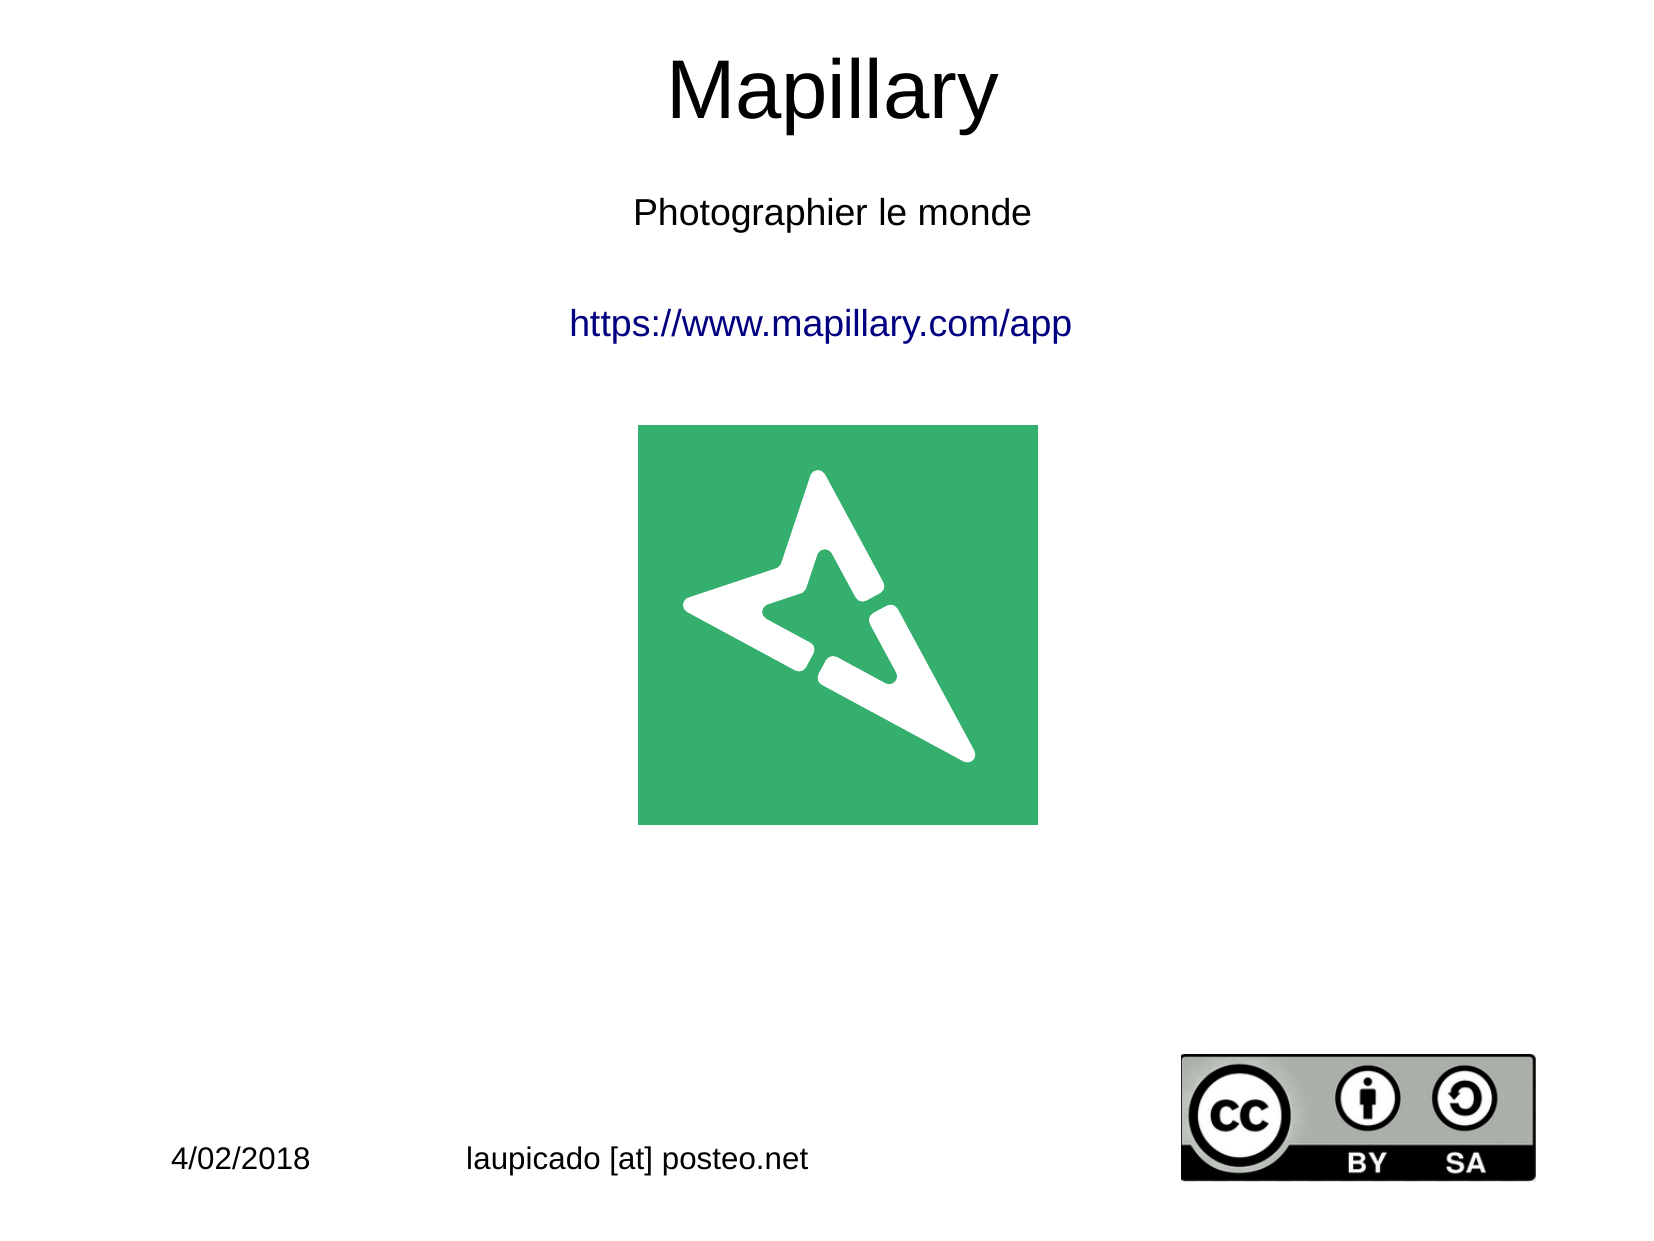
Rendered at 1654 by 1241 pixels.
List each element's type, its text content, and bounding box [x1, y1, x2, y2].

picture [1181, 1054, 1536, 1182]
text_box Mapillary Photographier le monde [129, 35, 1536, 283]
text_box 4/02/2018 laupicado [at] posteo.net [129, 1133, 851, 1184]
text_box https://www.mapillary.com/app [401, 295, 1241, 353]
picture [637, 424, 1039, 826]
